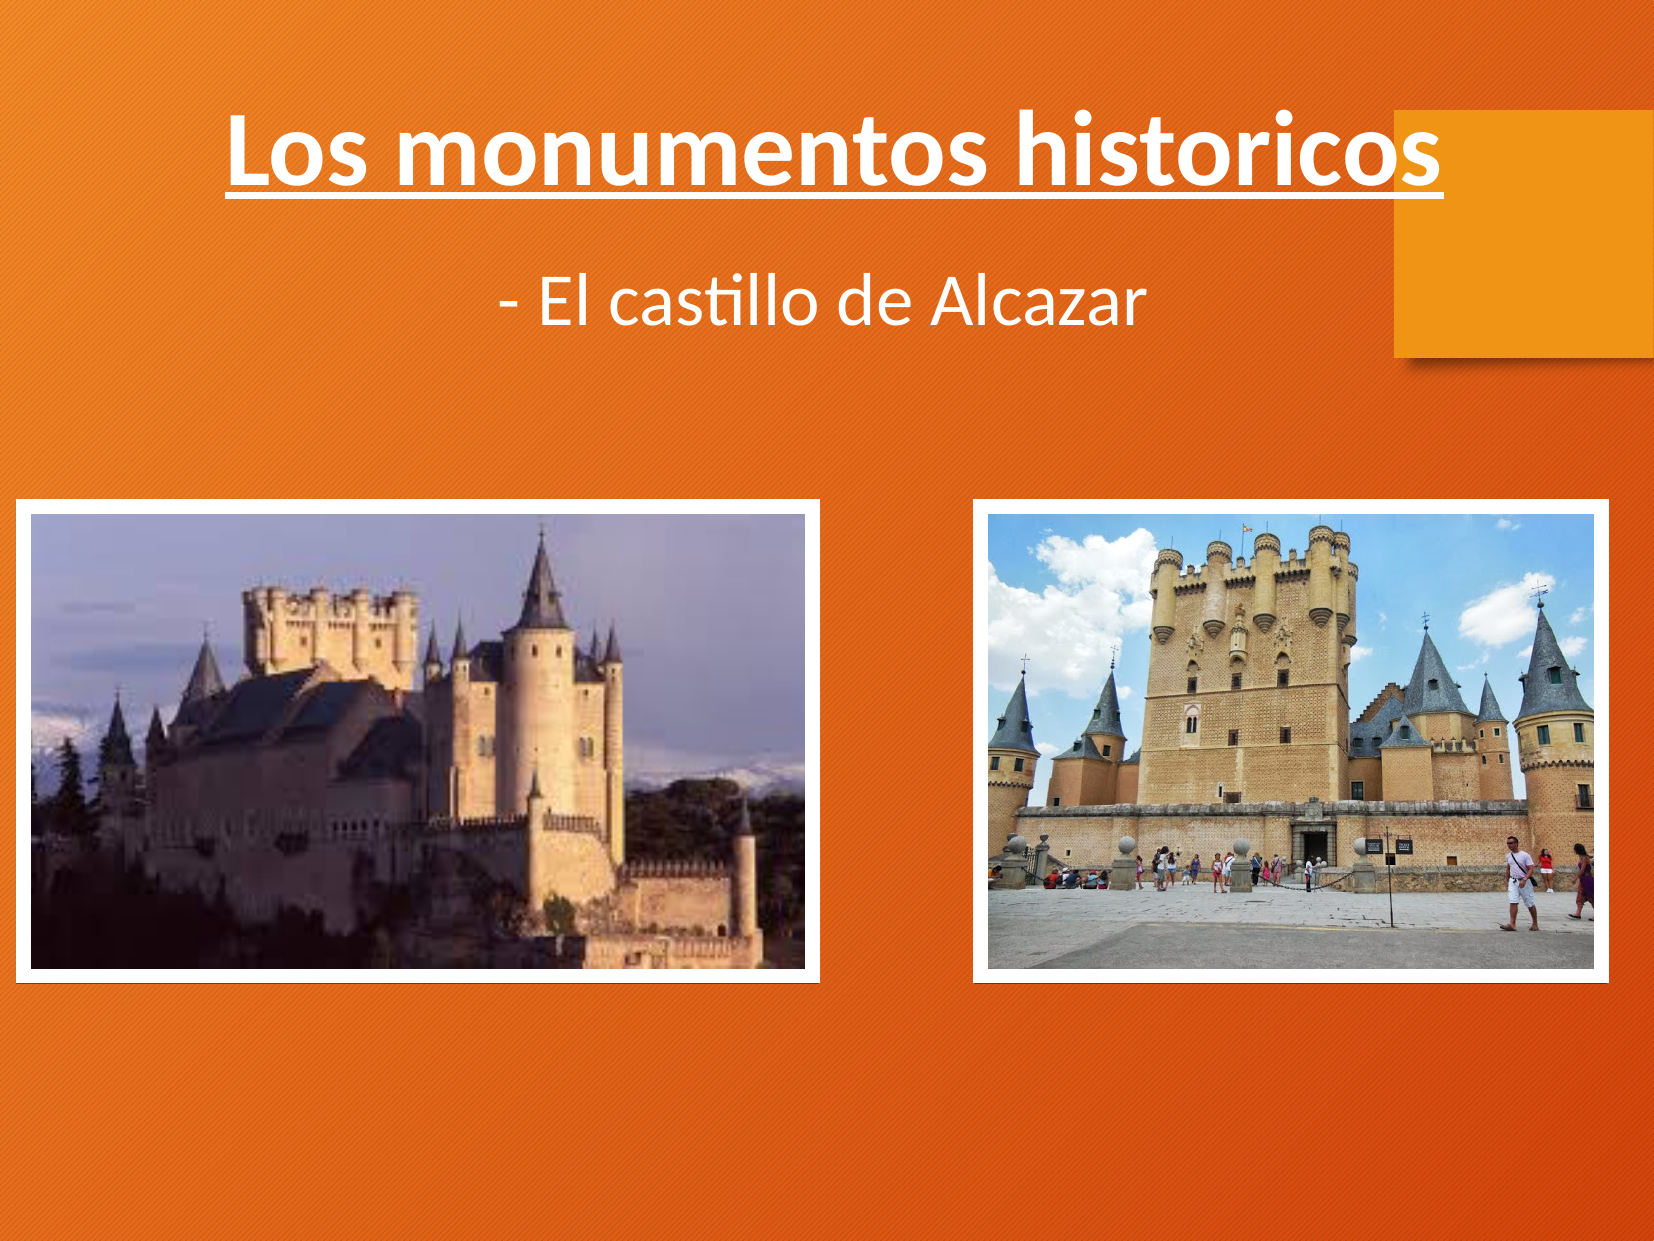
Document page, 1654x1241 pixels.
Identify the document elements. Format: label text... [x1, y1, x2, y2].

text_box - El castillo de Alcazar [482, 243, 1171, 350]
picture [30, 513, 806, 969]
picture [987, 513, 1595, 969]
text_box Los monumentos historicos [210, 70, 1549, 214]
